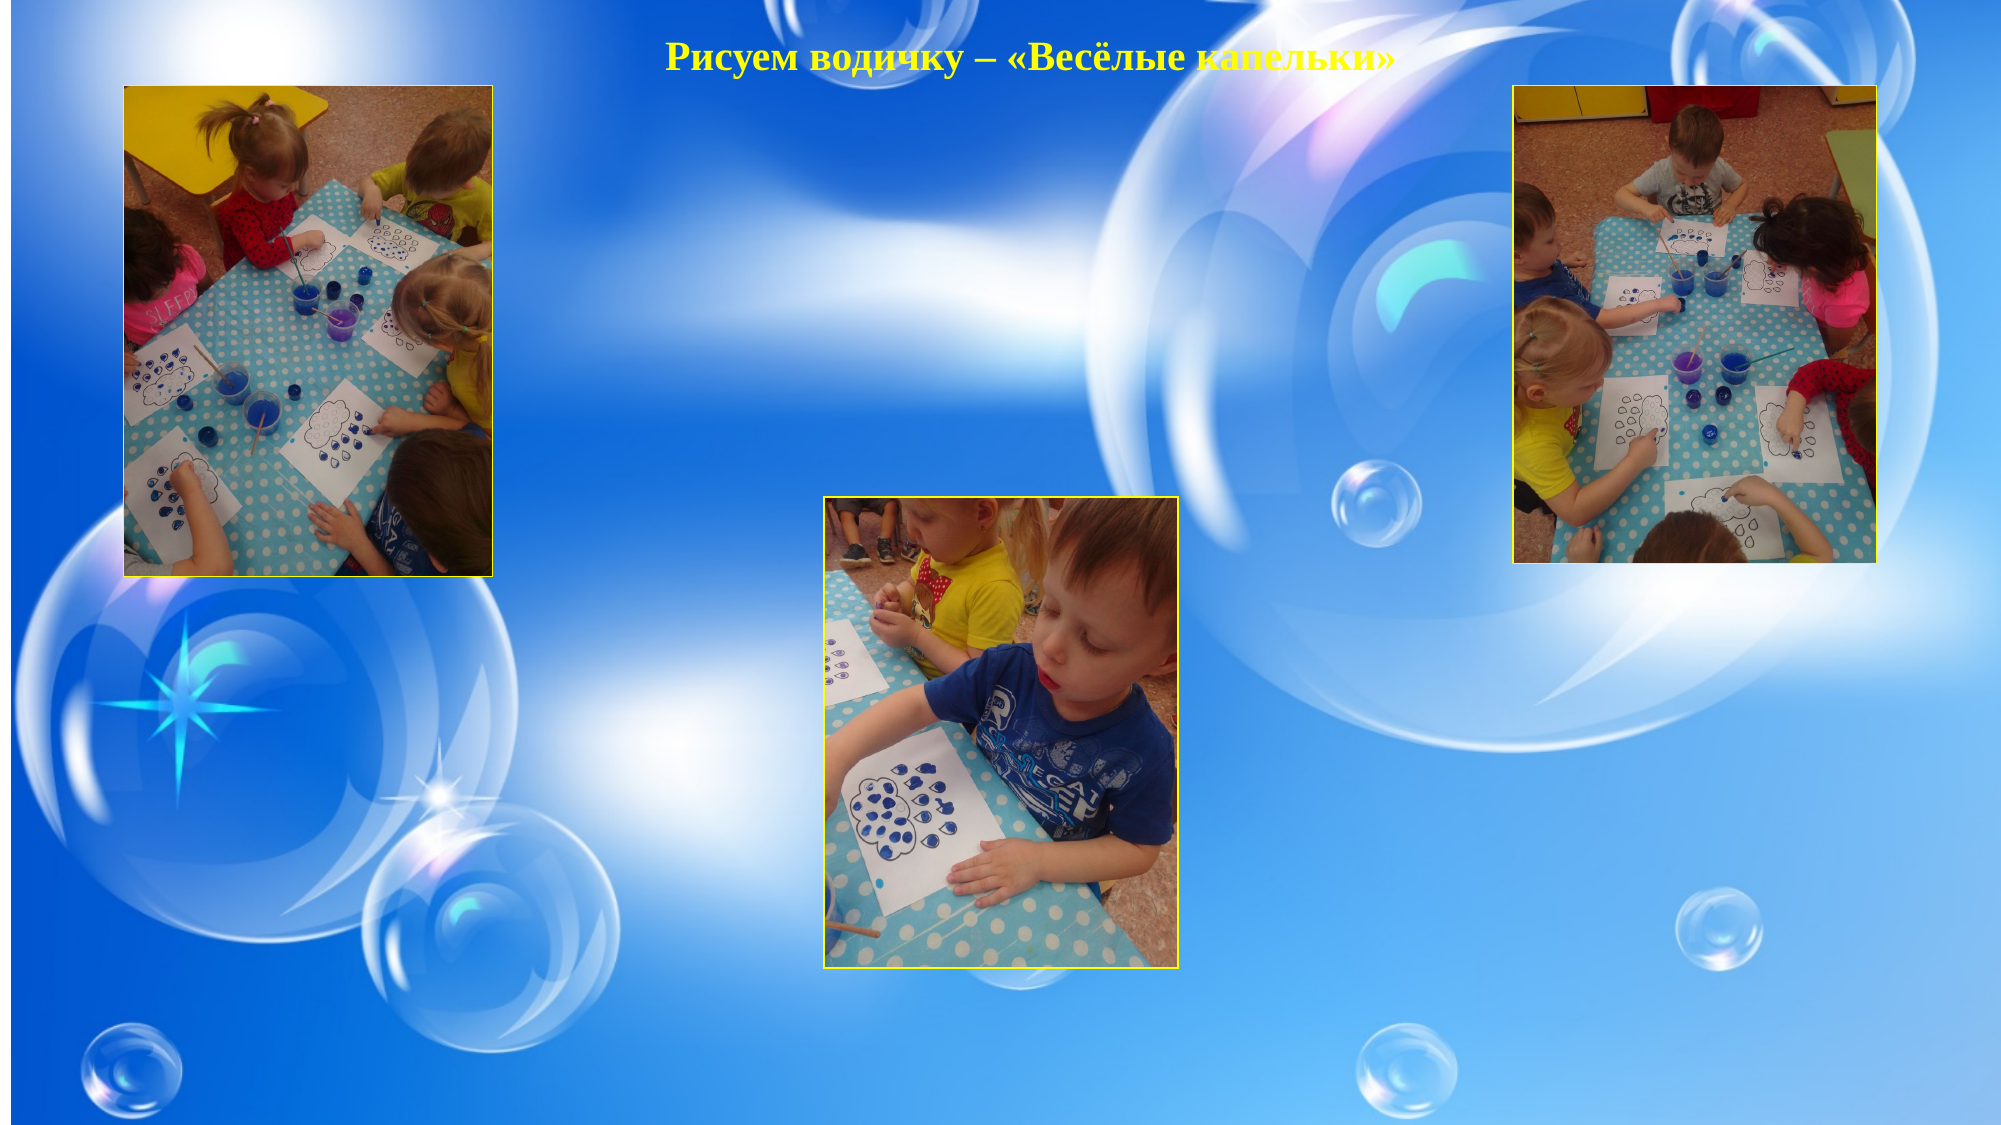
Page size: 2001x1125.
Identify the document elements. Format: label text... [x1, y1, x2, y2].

picture [11, 0, 2000, 1125]
text_box Рисуем водичку – «Весёлые капельки»​ [650, 21, 1445, 87]
